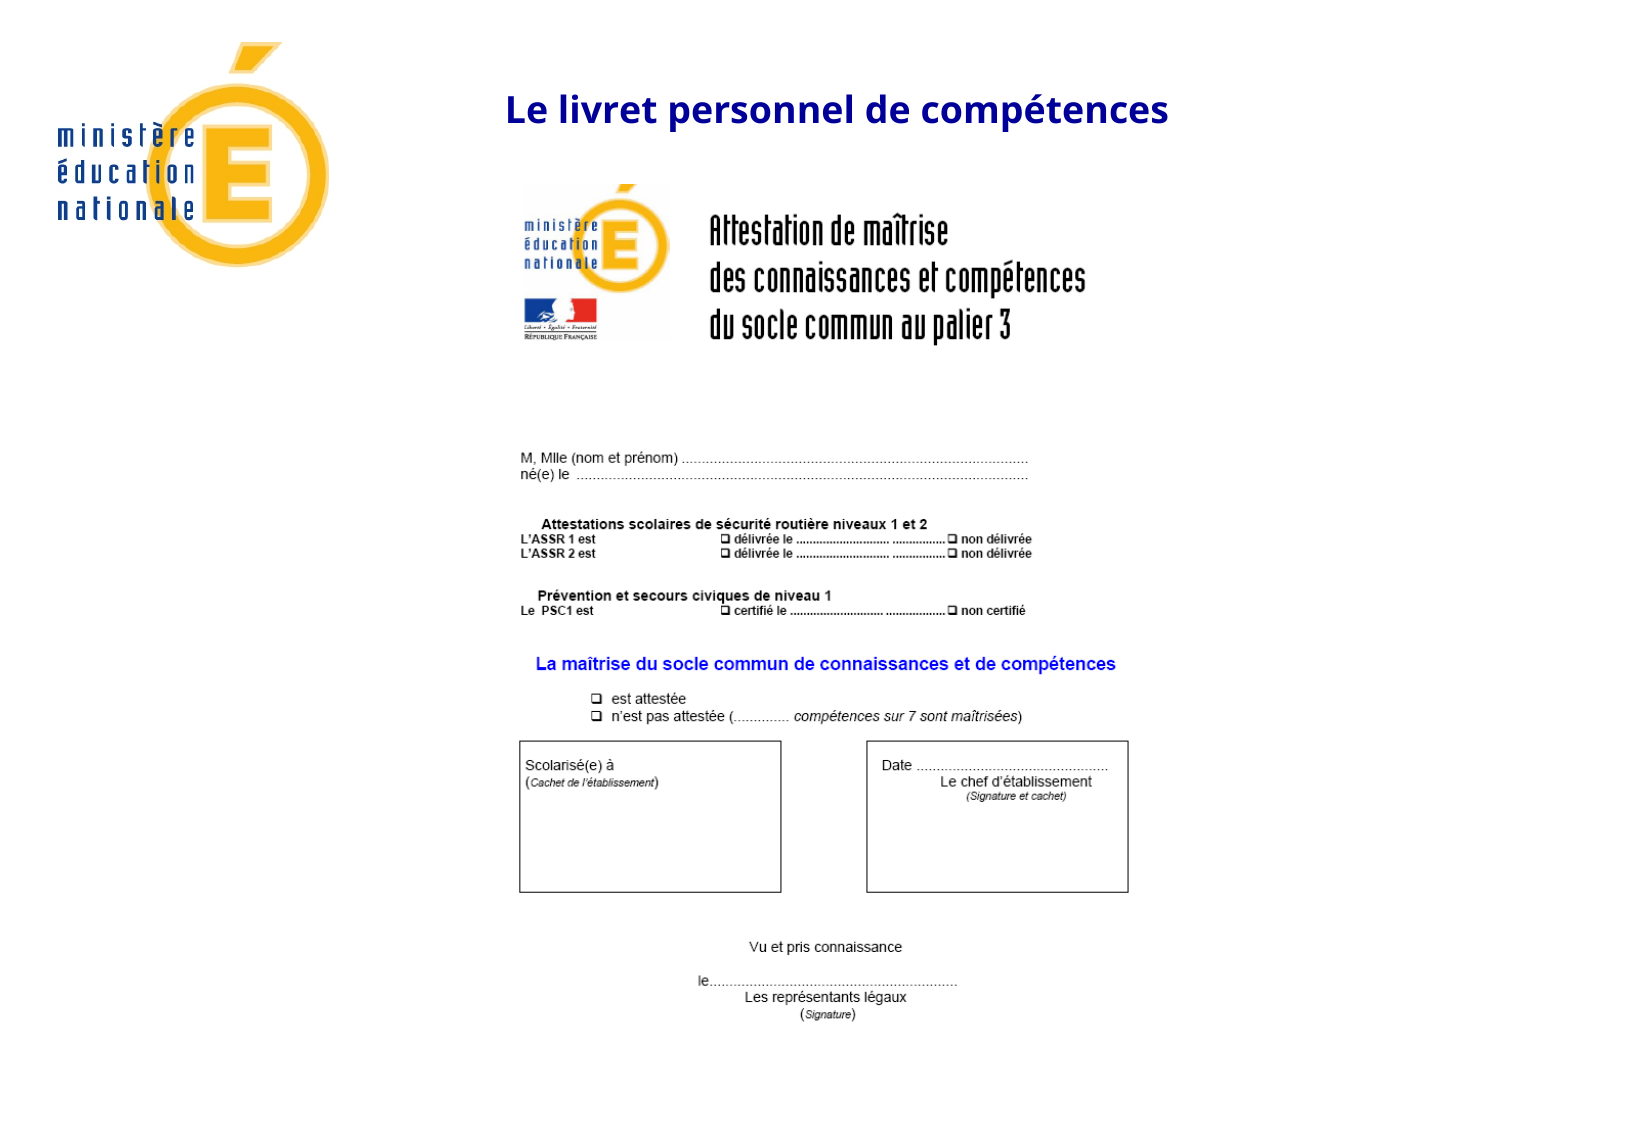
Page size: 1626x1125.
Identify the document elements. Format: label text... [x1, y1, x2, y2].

picture [56, 42, 329, 273]
picture [505, 184, 1146, 1047]
text_box Le livret personnel de compétences [490, 78, 1195, 139]
